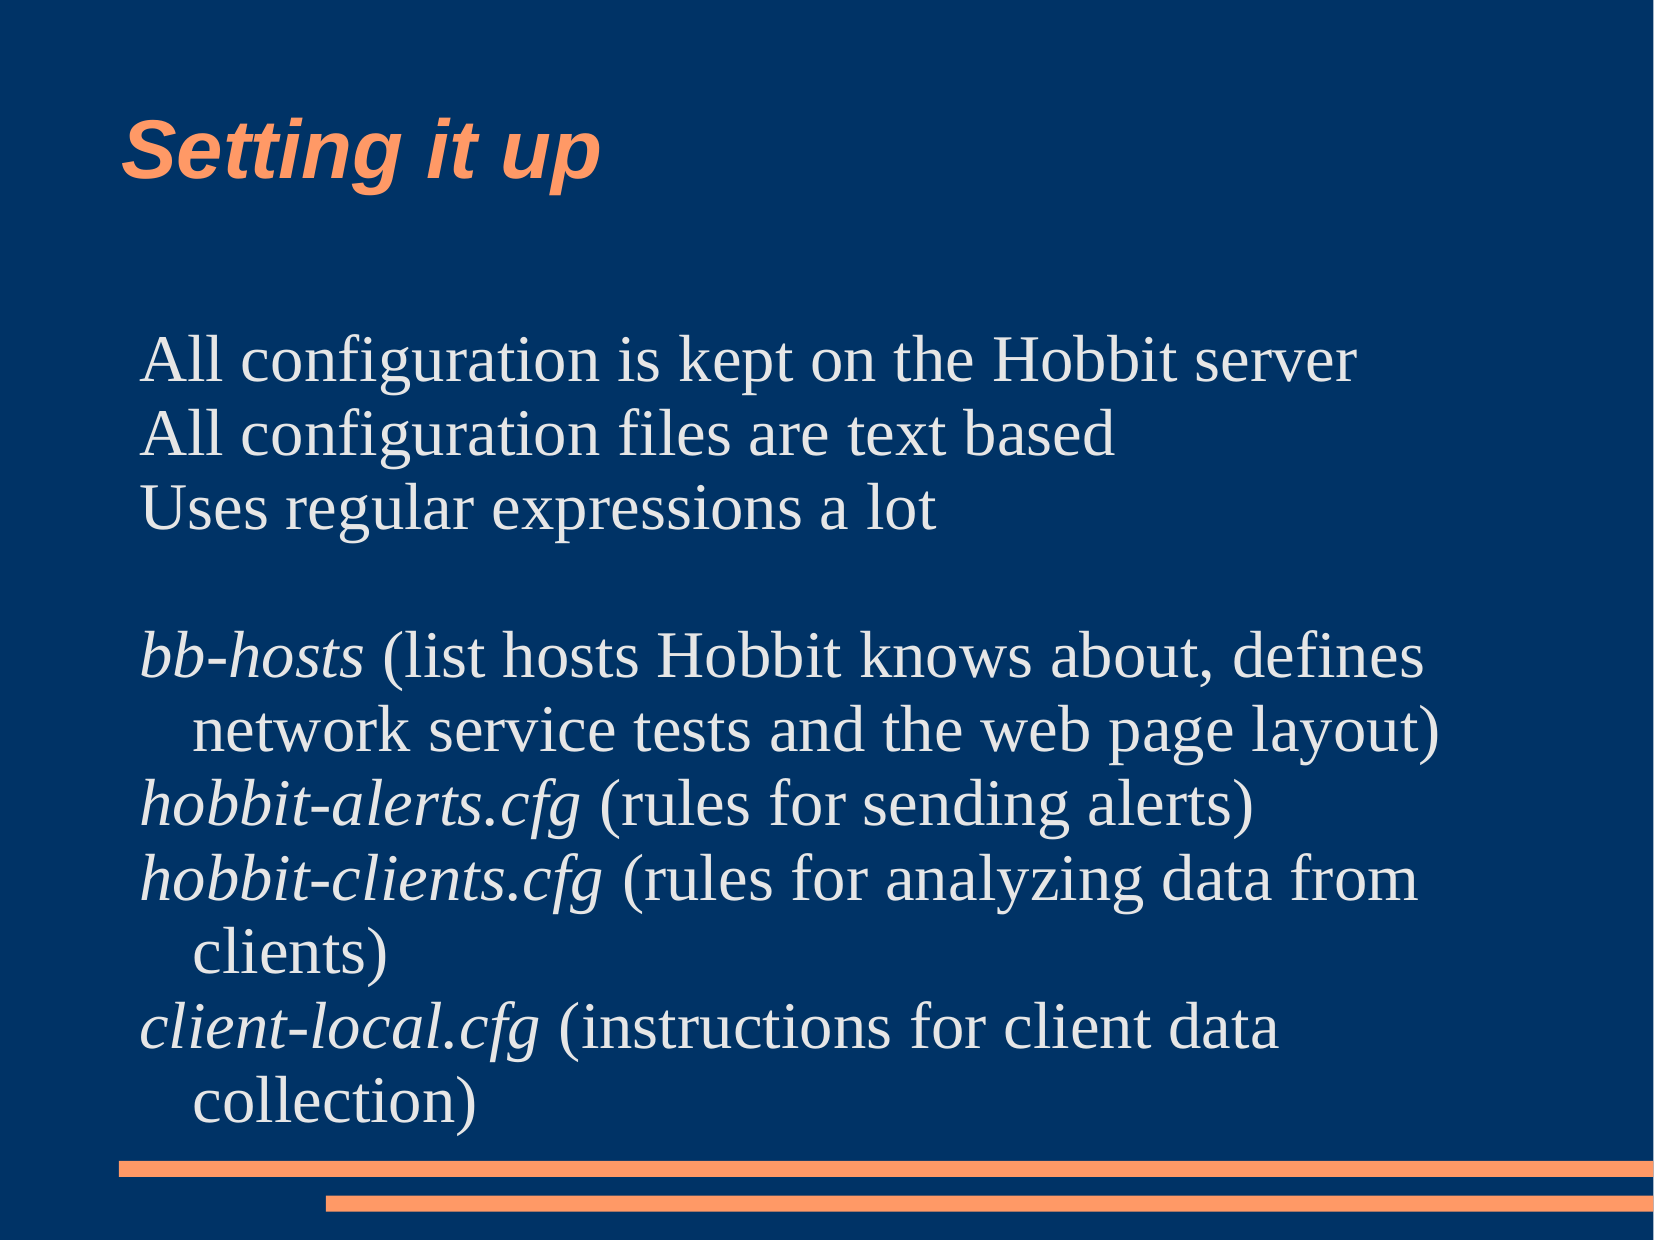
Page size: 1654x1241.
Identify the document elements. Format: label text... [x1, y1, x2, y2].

title Setting it up [121, 46, 1534, 254]
list All configuration is kept on the Hobbit server All configuration files are text based Uses regular expressions a lot bb-hosts (list hosts Hobbit knows about, defines network service tests and the web page layout) hobbit-alerts.cfg (rules for sending alerts) hobbit-clients.cfg (rules for analyzing data from clients) client-local.cfg (instructions for client data collection) [121, 322, 1561, 1211]
